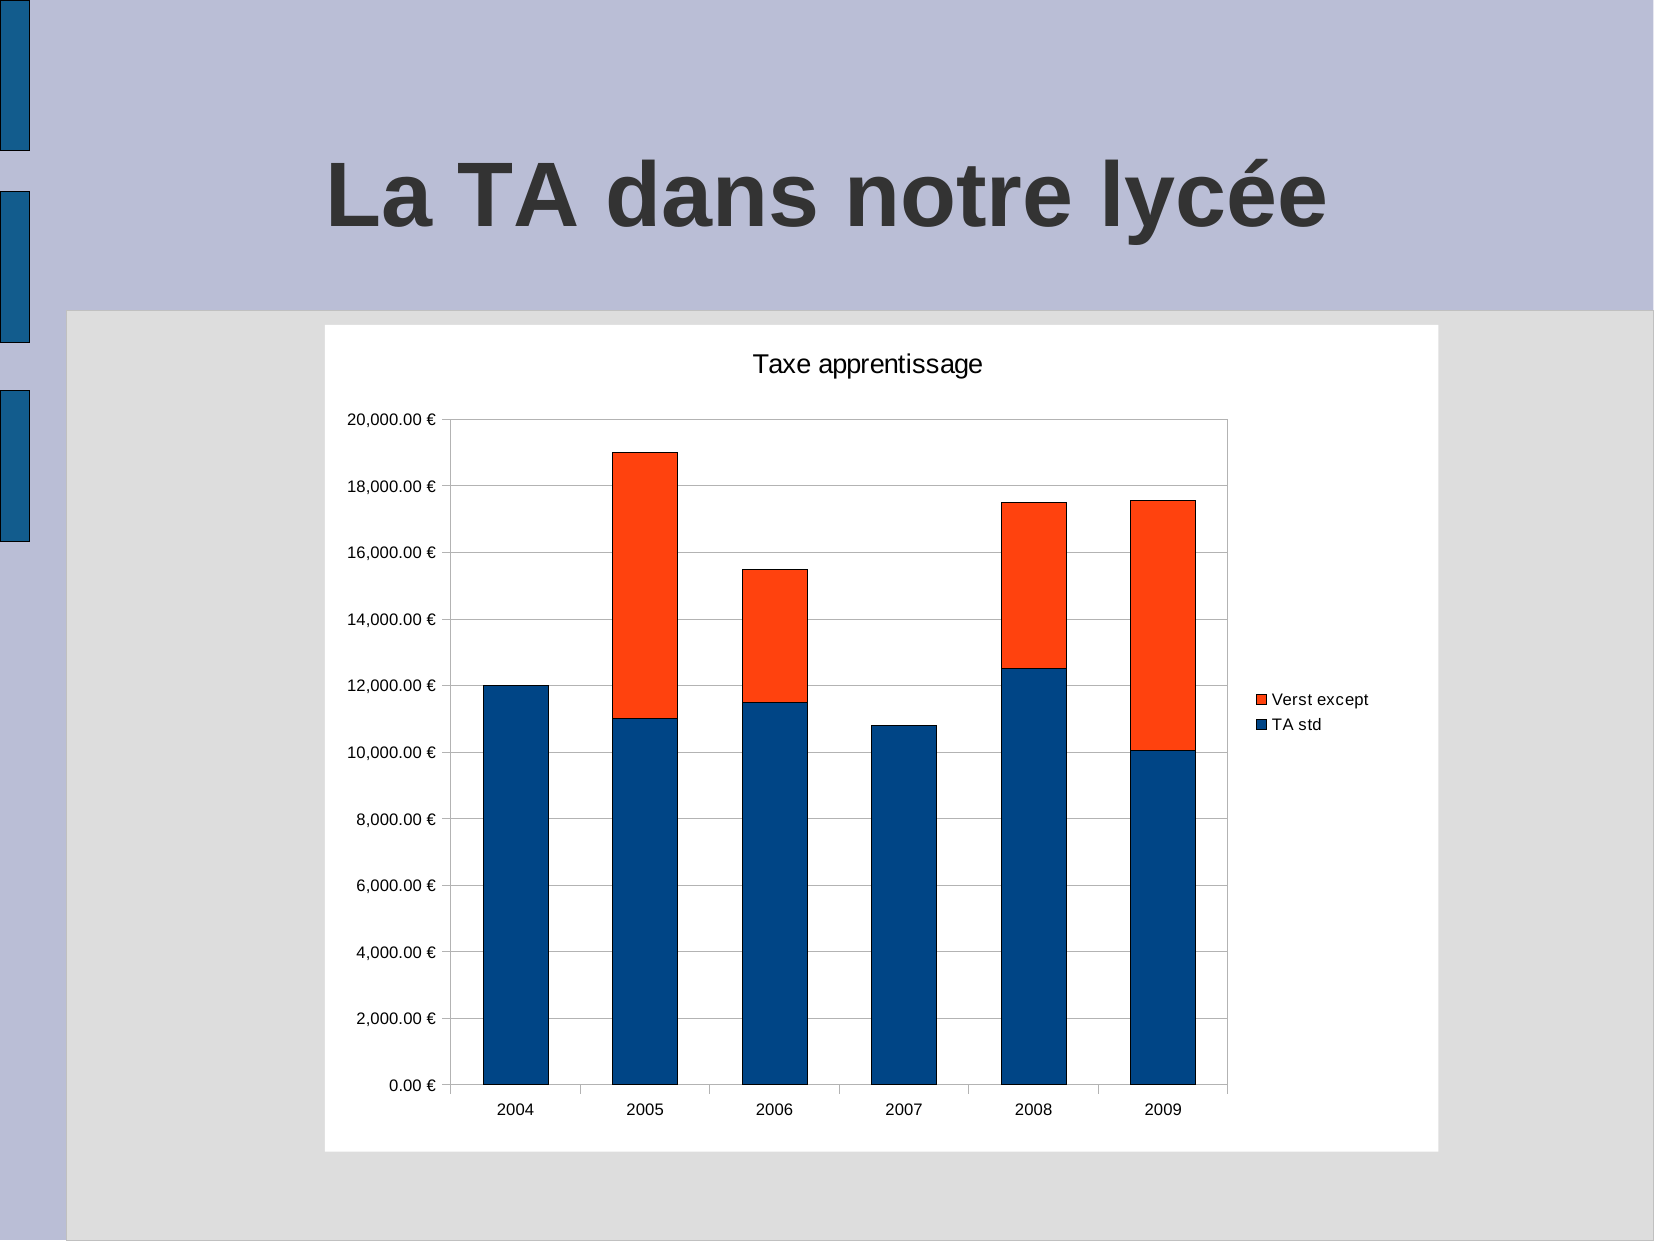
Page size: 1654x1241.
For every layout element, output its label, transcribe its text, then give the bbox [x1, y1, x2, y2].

title La TA dans notre lycée [121, 91, 1534, 299]
chart [324, 324, 1439, 1152]
